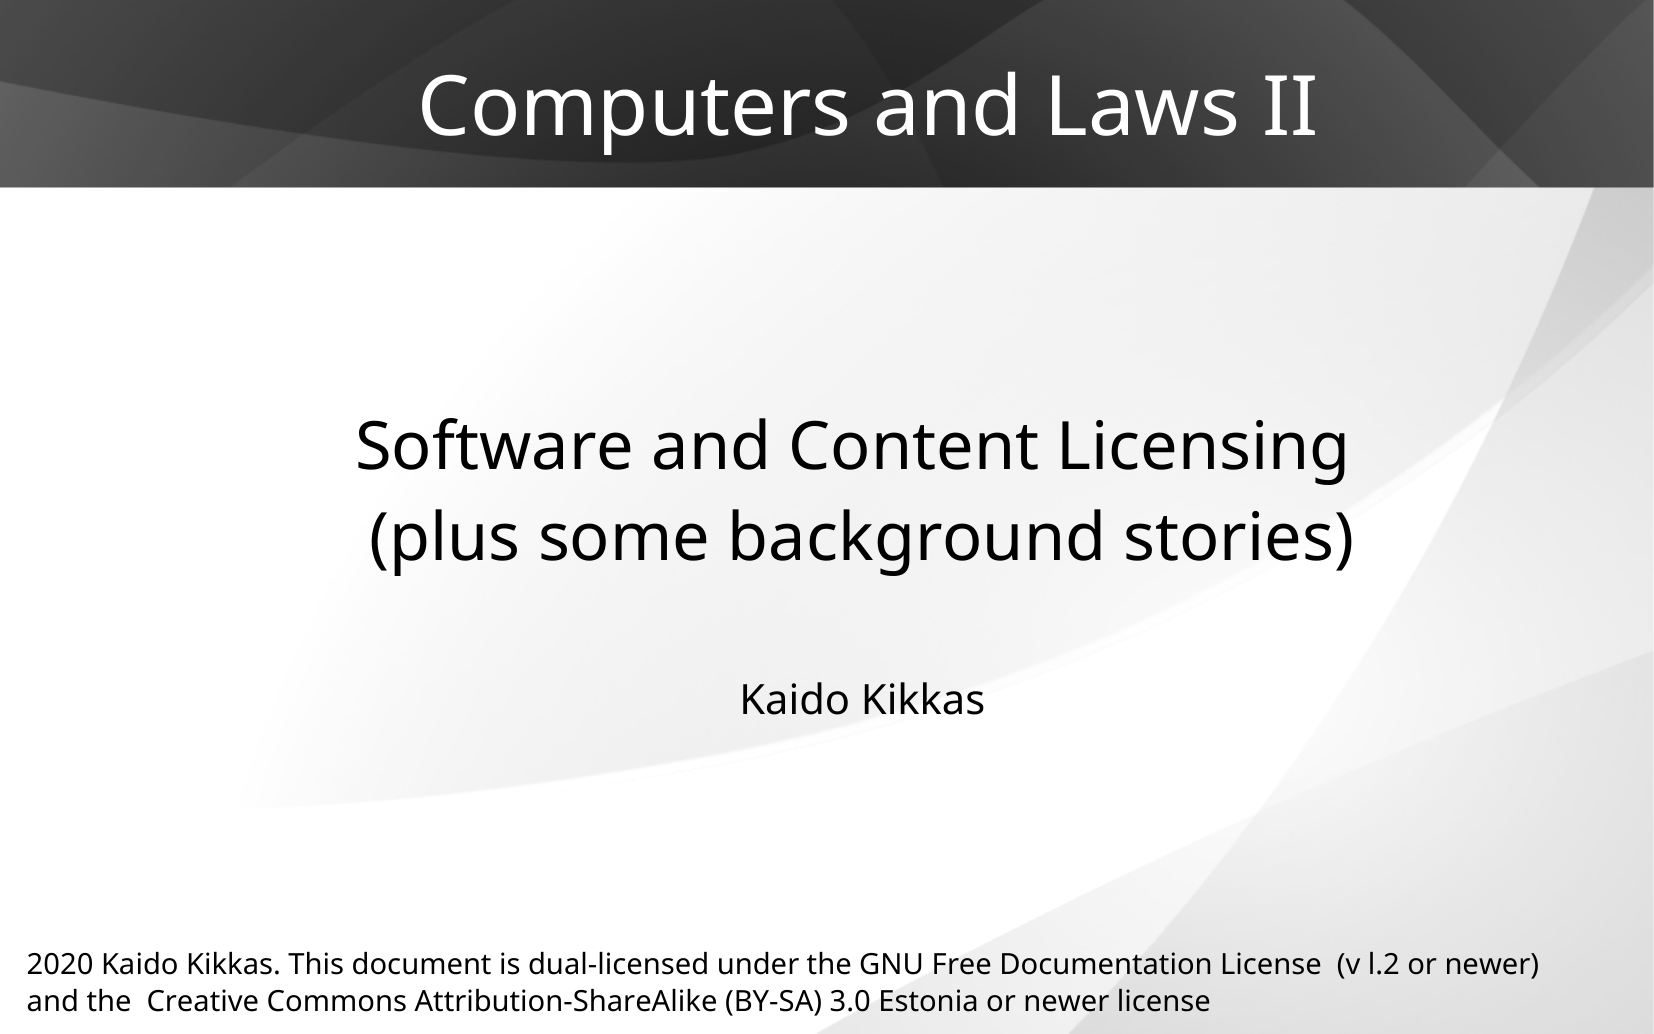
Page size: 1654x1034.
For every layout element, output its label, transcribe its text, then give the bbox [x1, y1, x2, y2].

text_box 2020 Kaido Kikkas. This document is dual-licensed under the GNU Free Documentation License (v l.2 or newer) and the Creative Commons Attribution-ShareAlike (BY-SA) 3.0 Estonia or newer license [11, 937, 1613, 1028]
title Computers and Laws II [124, 0, 1613, 208]
picture [0, 0, 1654, 1034]
subtitle Software and Content Licensing (plus some background stories) Kaido Kikkas [187, 225, 1538, 901]
